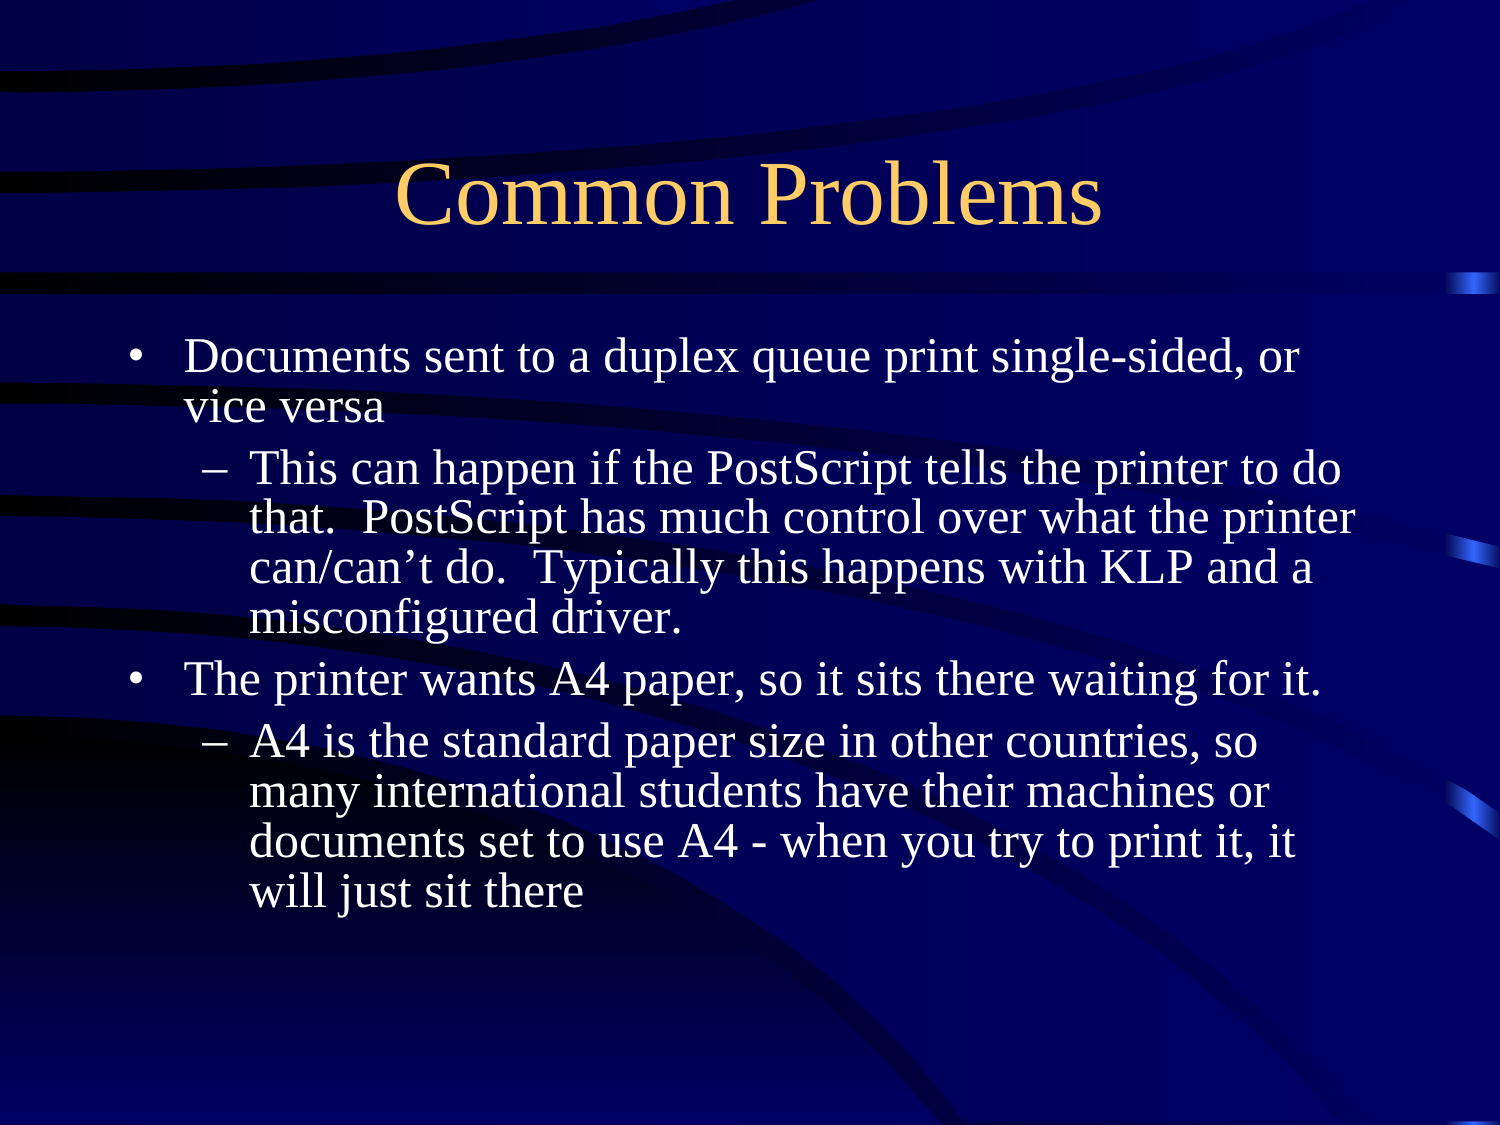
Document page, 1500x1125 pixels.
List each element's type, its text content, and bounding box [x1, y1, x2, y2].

title Common Problems [112, 99, 1388, 288]
list Documents sent to a duplex queue print single-sided, or vice versa This can happen if the PostScript tells the printer to do that. PostScript has much control over what the printer can/can’t do. Typically this happens with KLP and a misconfigured driver. The printer wants A4 paper, so it sits there waiting for it. A4 is the standard paper size in other countries, so many international students have their machines or documents set to use A4 - when you try to print it, it will just sit there [112, 324, 1388, 1001]
